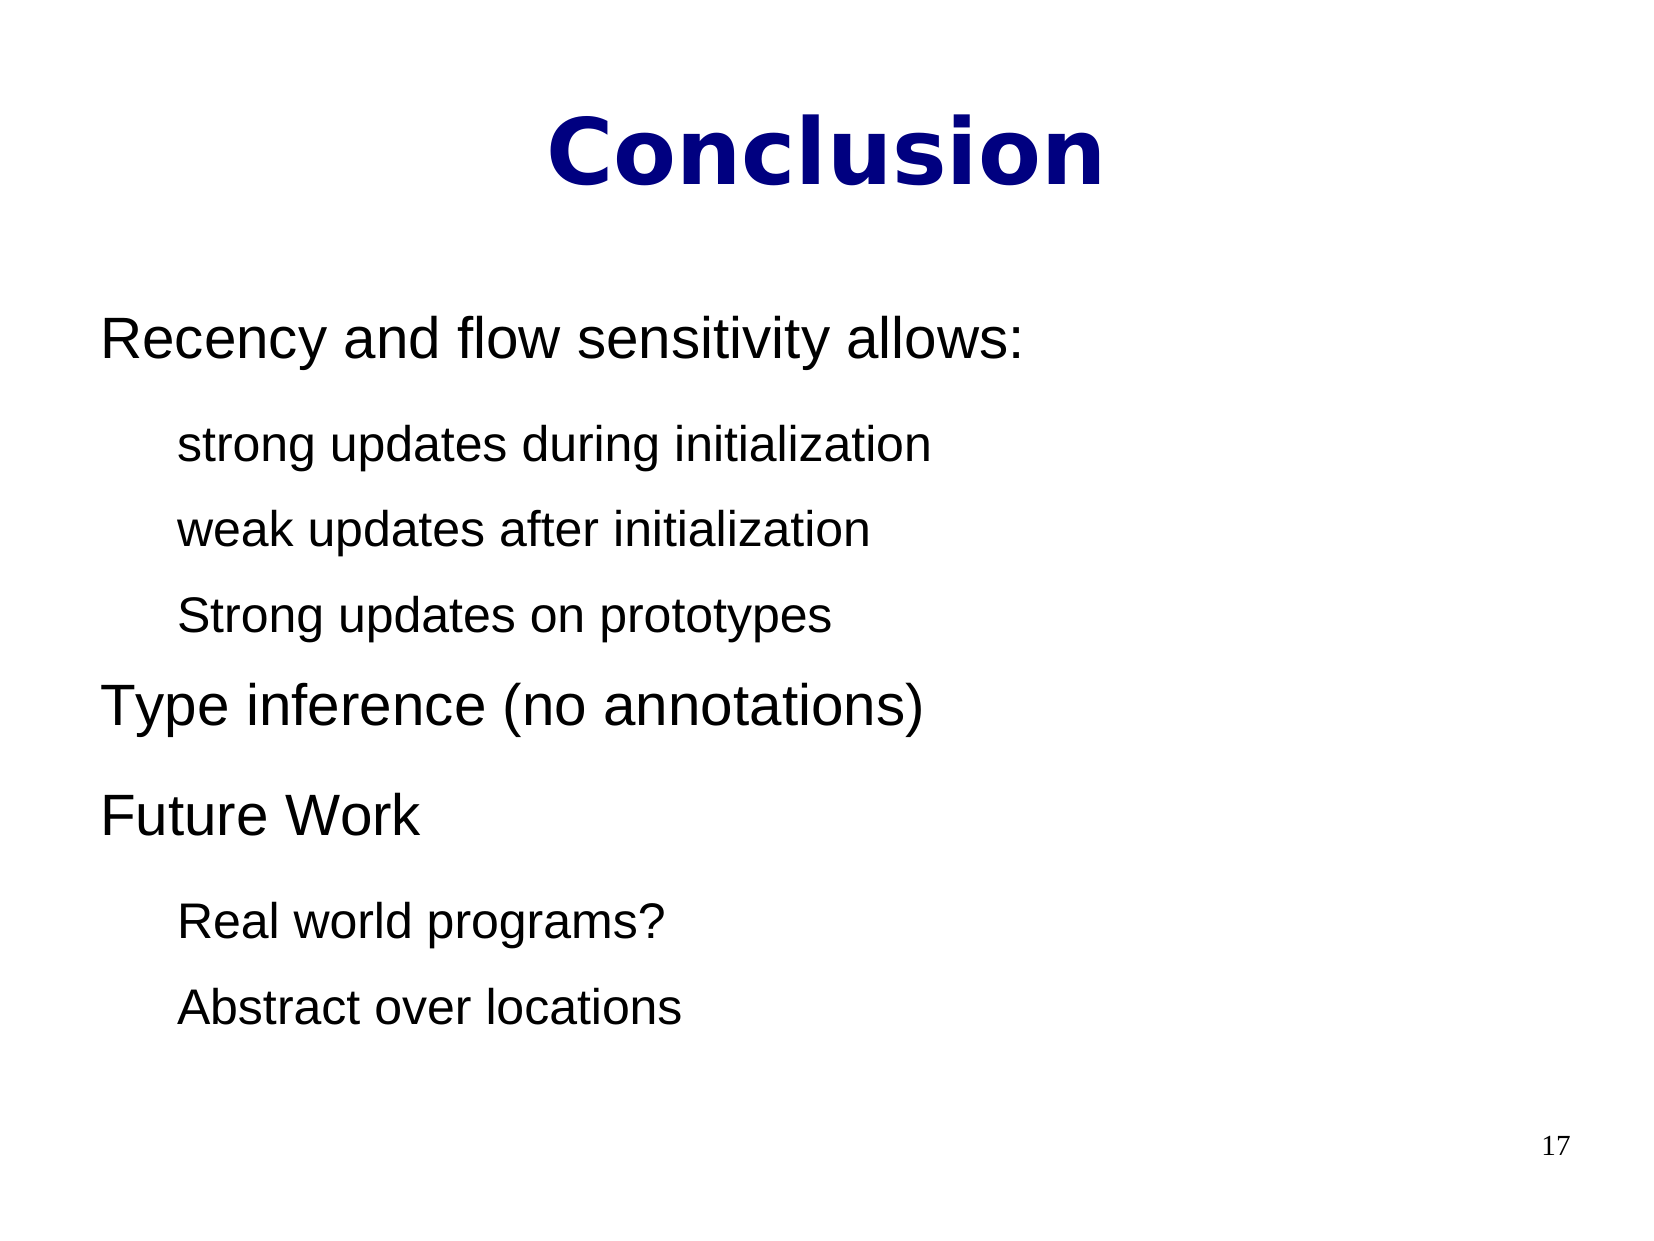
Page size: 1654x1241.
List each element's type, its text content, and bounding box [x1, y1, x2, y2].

title Conclusion [82, 49, 1571, 257]
list Recency and flow sensitivity allows: strong updates during initialization weak updates after initialization Strong updates on prototypes Type inference (no annotations) Future Work Real world programs? Abstract over locations [82, 260, 1571, 1080]
